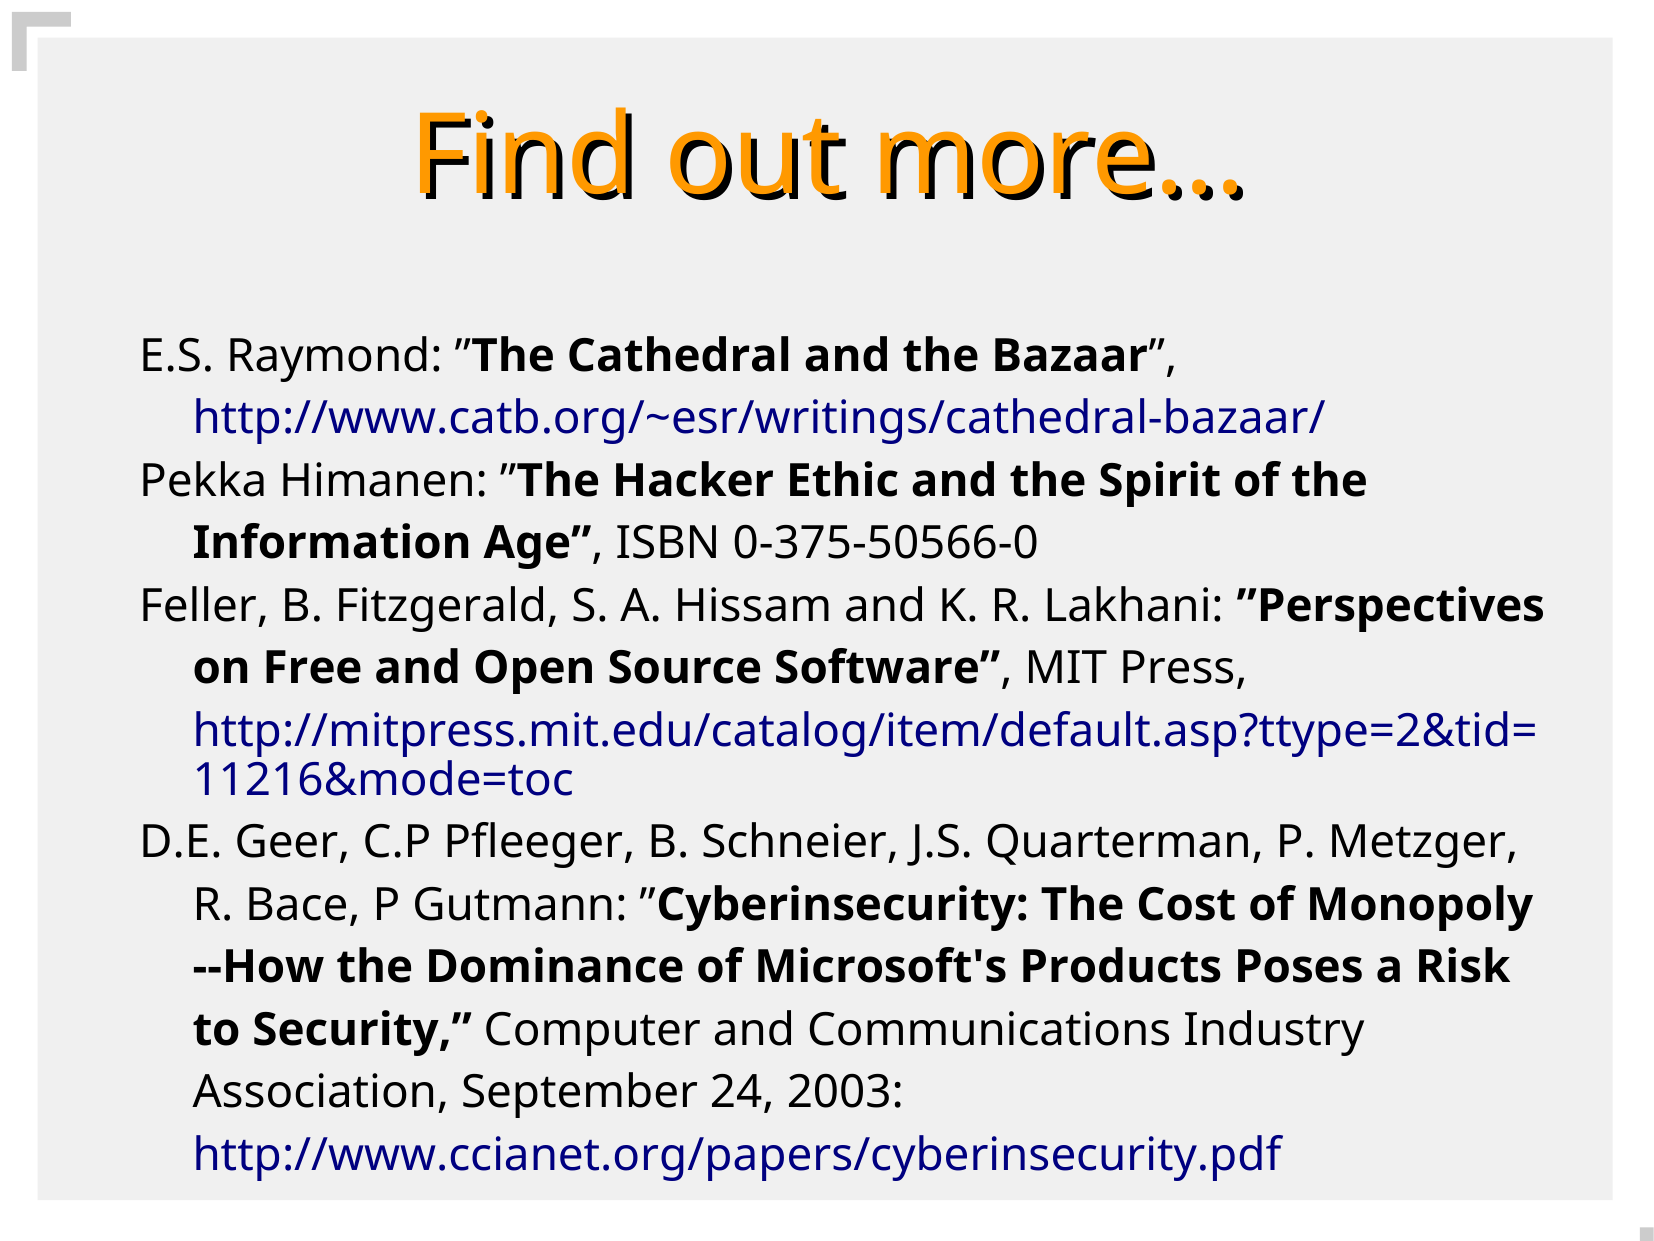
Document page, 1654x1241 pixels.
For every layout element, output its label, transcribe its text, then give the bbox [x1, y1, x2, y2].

title Find out more... [121, 46, 1534, 254]
list E.S. Raymond: ”The Cathedral and the Bazaar”, http://www.catb.org/~esr/writings/cathedral-bazaar/ Pekka Himanen: ”The Hacker Ethic and the Spirit of the Information Age”, ISBN 0-375-50566-0 Feller, B. Fitzgerald, S. A. Hissam and K. R. Lakhani: ”Perspectives on Free and Open Source Software”, MIT Press,http://mitpress.mit.edu/catalog/item/default.asp?ttype=2&tid=11216&mode=toc D.E. Geer, C.P Pfleeger, B. Schneier, J.S. Quarterman, P. Metzger, R. Bace, P Gutmann: ”Cyberinsecurity: The Cost of Monopoly --How the Dominance of Microsoft's Products Poses a Risk to Security,” Computer and Communications Industry Association, September 24, 2003: http://www.ccianet.org/papers/cyberinsecurity.pdf [121, 322, 1561, 1132]
